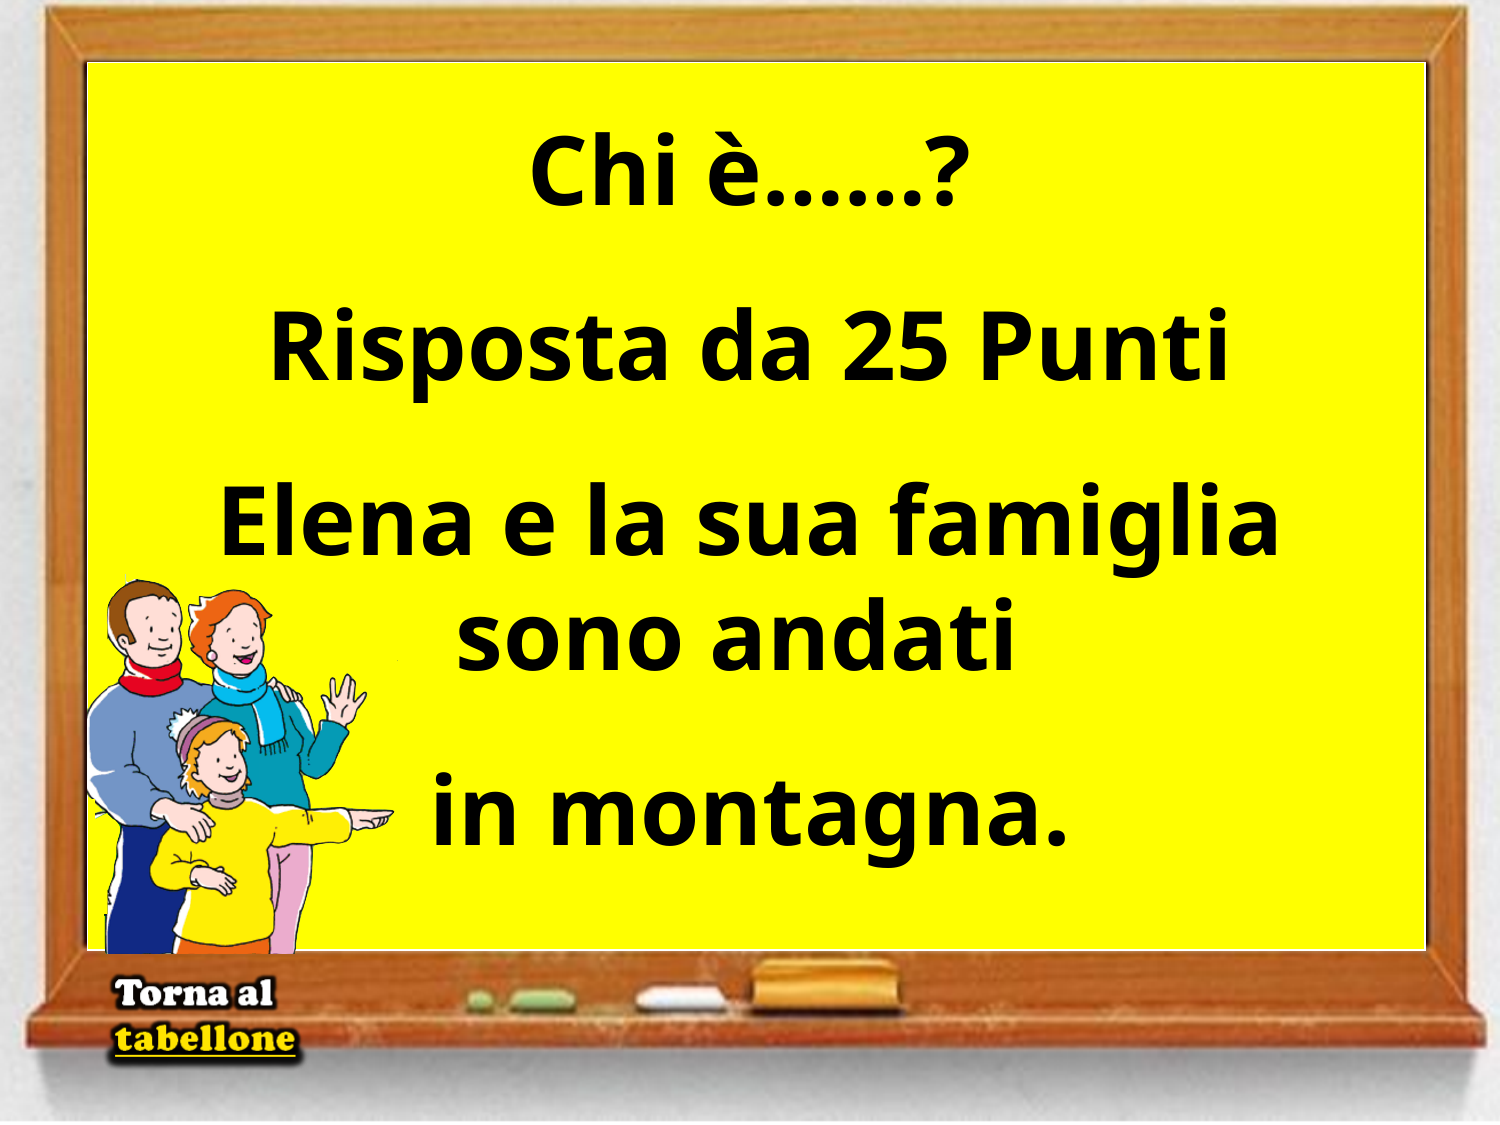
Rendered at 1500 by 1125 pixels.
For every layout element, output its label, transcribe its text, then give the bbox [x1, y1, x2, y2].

text_box [87, 62, 1426, 950]
picture [0, 0, 1500, 1125]
text_box Chi è……? Risposta da 25 Punti Elena e la sua famiglia sono andati in montagna. [87, 102, 1413, 1048]
